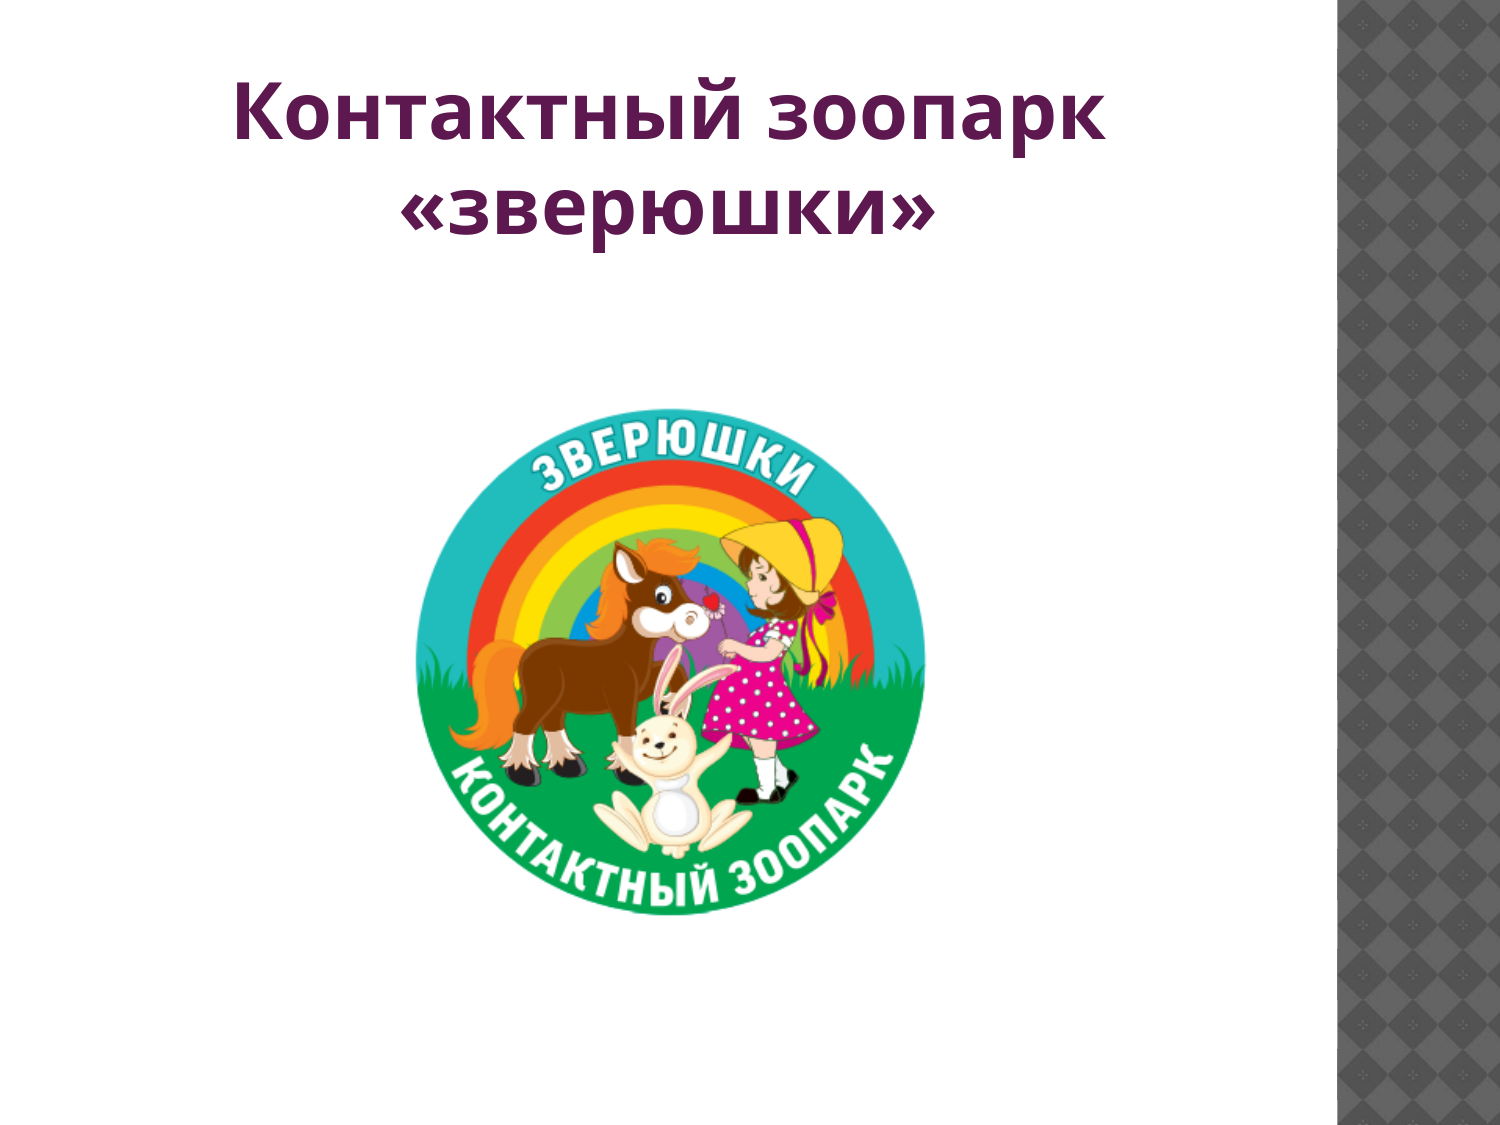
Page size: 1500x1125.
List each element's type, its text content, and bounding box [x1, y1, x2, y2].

picture [388, 395, 950, 928]
picture [1337, 0, 1500, 1125]
title Контактный зоопарк «зверюшки» [75, 52, 1263, 240]
